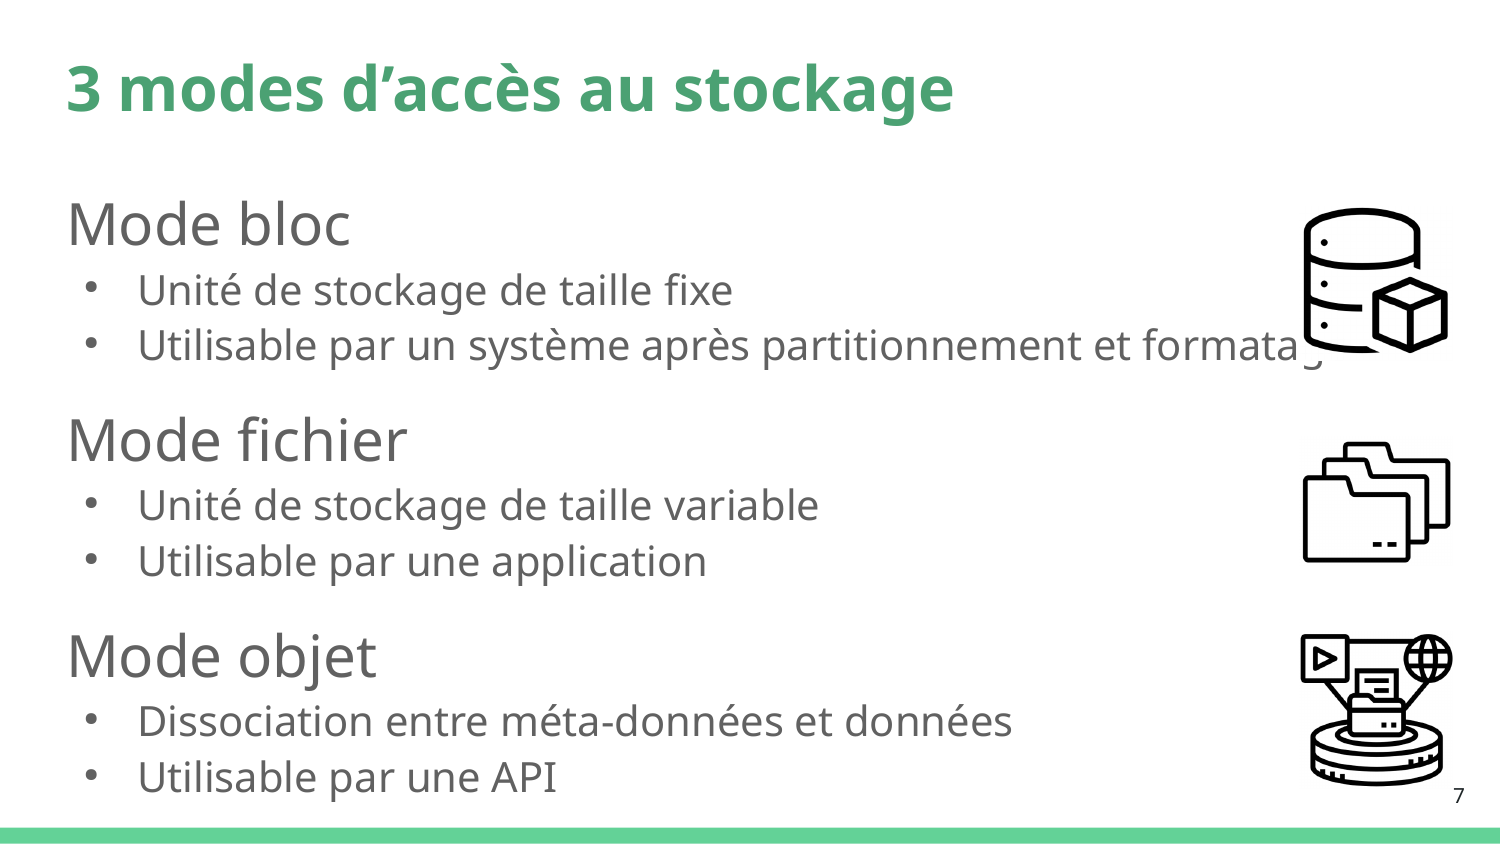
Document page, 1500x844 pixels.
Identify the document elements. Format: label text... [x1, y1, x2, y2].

picture [1299, 436, 1453, 566]
list Mode bloc Unité de stockage de taille fixe Utilisable par un système après partitionnement et formatage Mode fichier Unité de stockage de taille variable Utilisable par une application Mode objet Dissociation entre méta-données et données Utilisable par une API [51, 161, 1449, 817]
picture [1299, 631, 1453, 789]
slide_number <numéro> [1389, 764, 1480, 830]
picture [1299, 206, 1453, 361]
title 3 modes d’accès au stockage [51, 23, 1449, 117]
